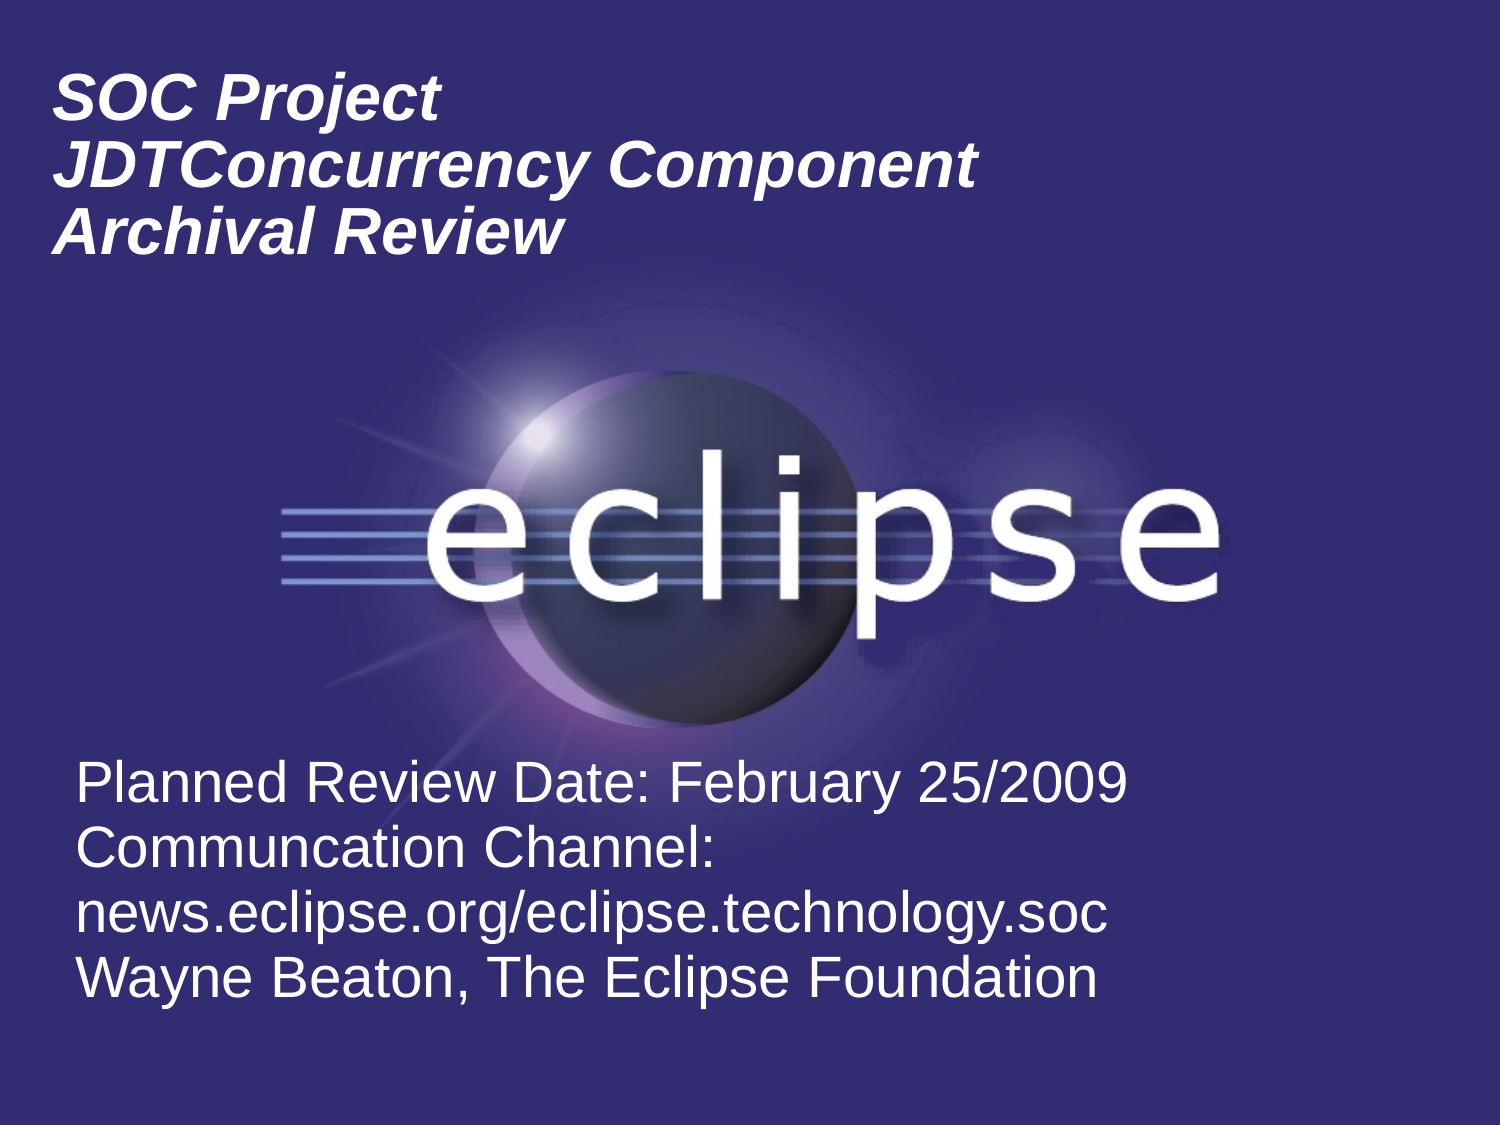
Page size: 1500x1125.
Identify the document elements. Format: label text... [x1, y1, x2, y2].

picture [0, 0, 1500, 1125]
title SOC Project JDTConcurrency Component Archival Review [37, 58, 1417, 356]
list Planned Review Date: February 25/2009 Communcation Channel: news.eclipse.org/eclipse.technology.soc Wayne Beaton, The Eclipse Foundation [75, 750, 1425, 1097]
